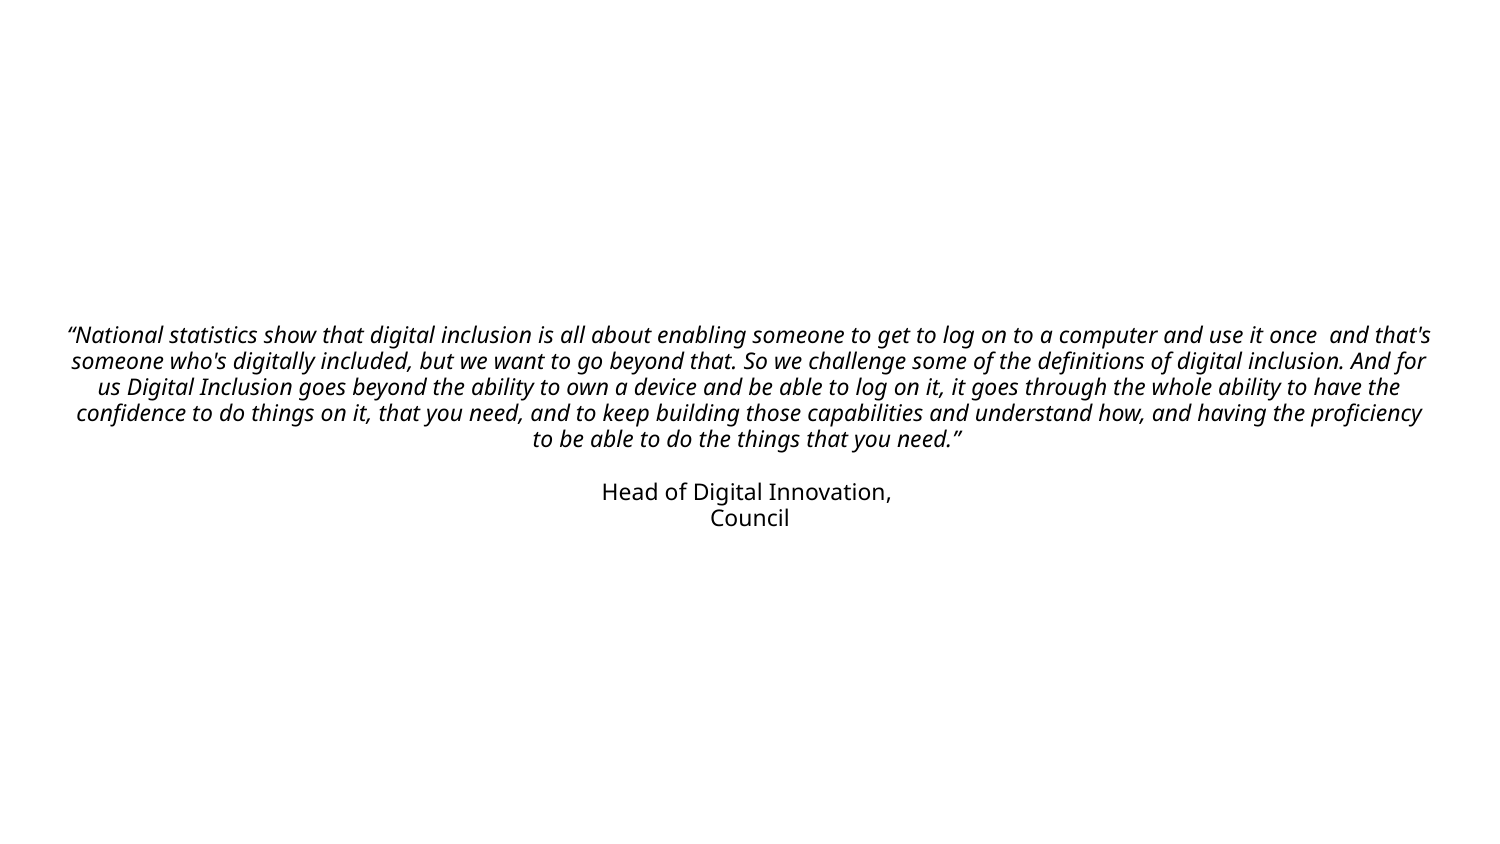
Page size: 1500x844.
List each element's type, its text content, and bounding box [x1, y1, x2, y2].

list “National statistics show that digital inclusion is all about enabling someone to get to log on to a computer and use it once and that's someone who's digitally included, but we want to go beyond that. So we challenge some of the definitions of digital inclusion. And for us Digital Inclusion goes beyond the ability to own a device and be able to log on it, it goes through the whole ability to have the confidence to do things on it, that you need, and to keep building those capabilities and understand how, and having the proficiency to be able to do the things that you need.” Head of Digital Innovation, Council [51, 135, 1449, 697]
